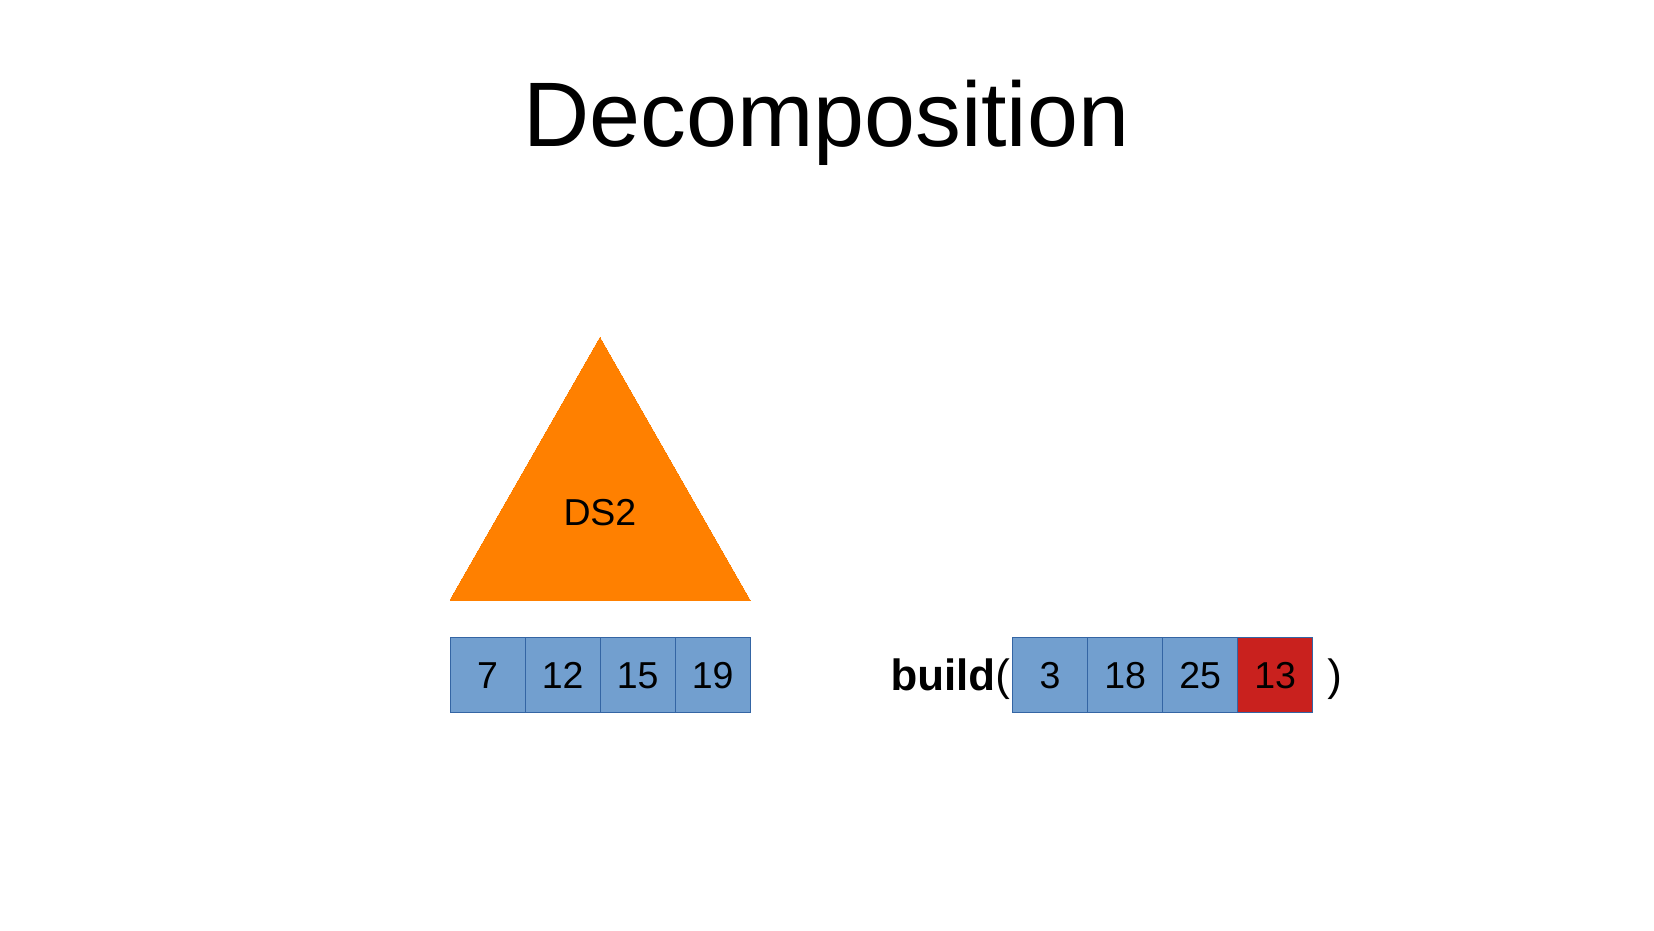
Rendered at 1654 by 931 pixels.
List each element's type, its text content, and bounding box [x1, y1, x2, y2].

text_box 18 [1087, 637, 1163, 713]
text_box DS2 [450, 337, 751, 601]
text_box 13 [1238, 637, 1313, 713]
text_box 7 [450, 637, 526, 713]
text_box ) [1312, 643, 1357, 707]
text_box 25 [1163, 637, 1238, 713]
text_box 3 [1012, 637, 1087, 713]
text_box 12 [526, 637, 600, 713]
text_box build( [875, 643, 1051, 756]
text_box 15 [600, 637, 676, 713]
title Decomposition [82, 37, 1571, 193]
text_box 19 [676, 637, 751, 713]
